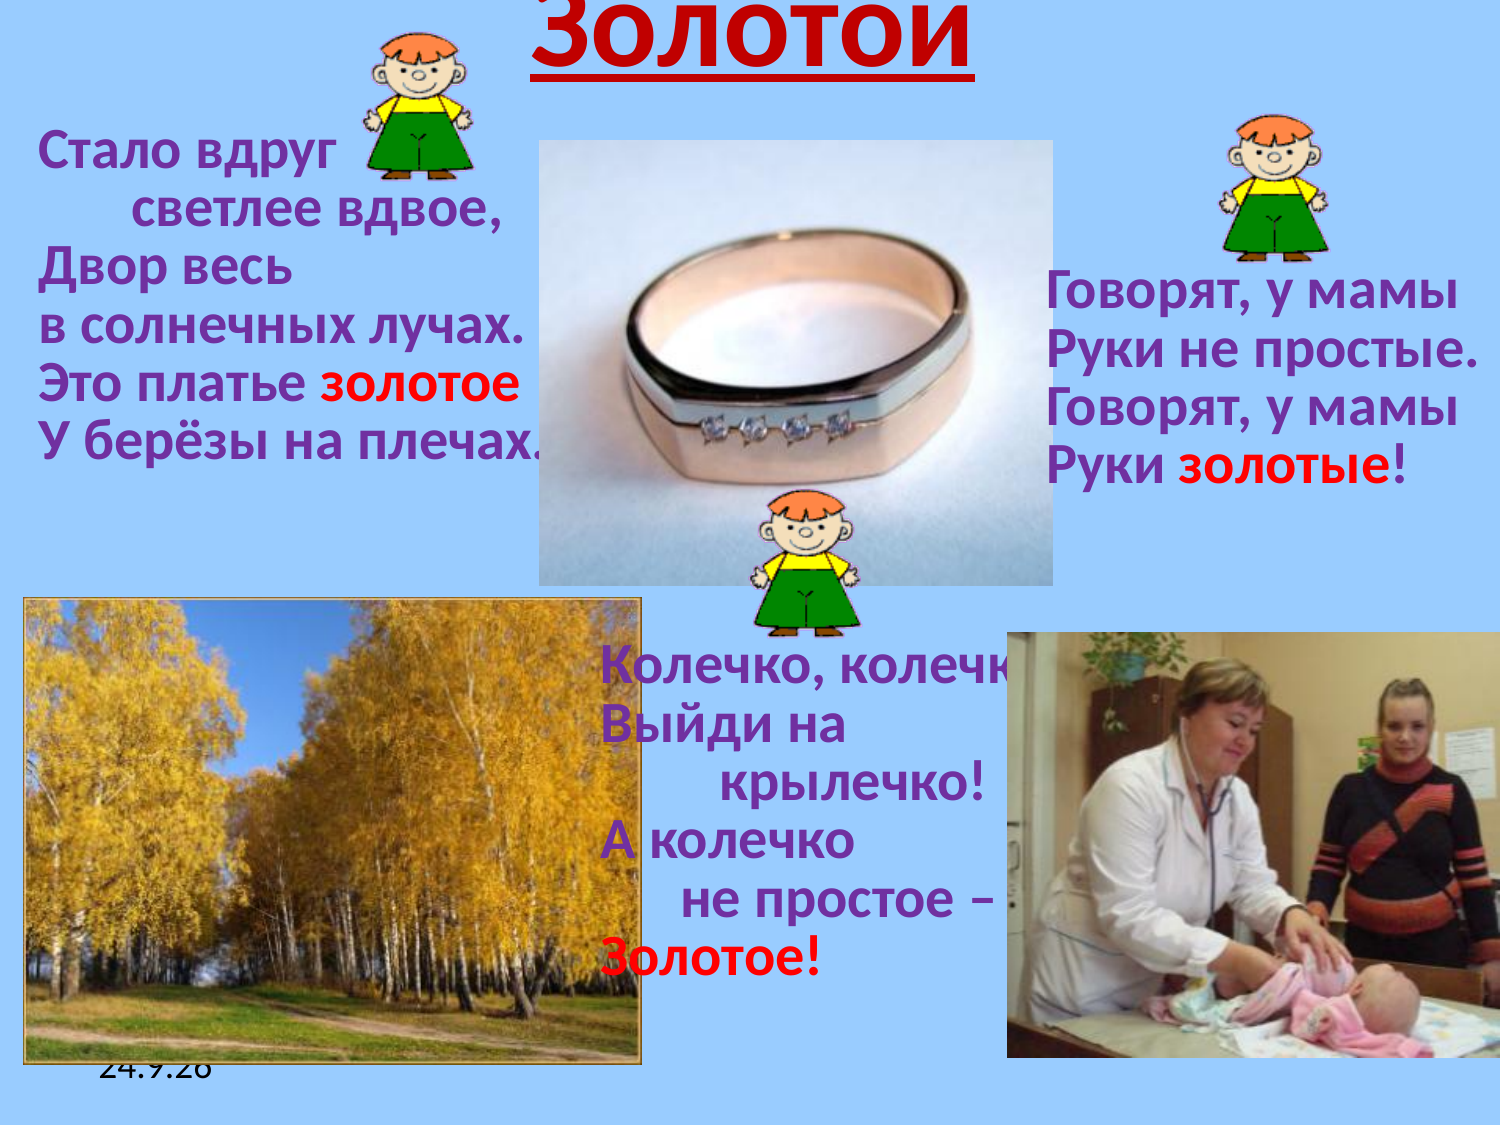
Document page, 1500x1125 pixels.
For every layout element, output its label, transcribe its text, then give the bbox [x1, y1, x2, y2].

picture [1007, 632, 1500, 1058]
text_box Золотой [515, 0, 1348, 132]
picture [1207, 105, 1346, 271]
picture [351, 23, 491, 189]
text_box Колечко, колечко, Выйди на крылечко! А колечко не простое – Золотое! [585, 632, 1255, 1072]
text_box Говорят, у мамы Руки не простые. Говорят, у мамы Руки золотые! [1031, 257, 1500, 556]
picture [539, 140, 1053, 646]
text_box Стало вдруг светлее вдвое, Двор весь в солнечных лучах. Это платье золотое У берёзы на плечах. [23, 117, 704, 557]
picture [23, 597, 642, 1065]
